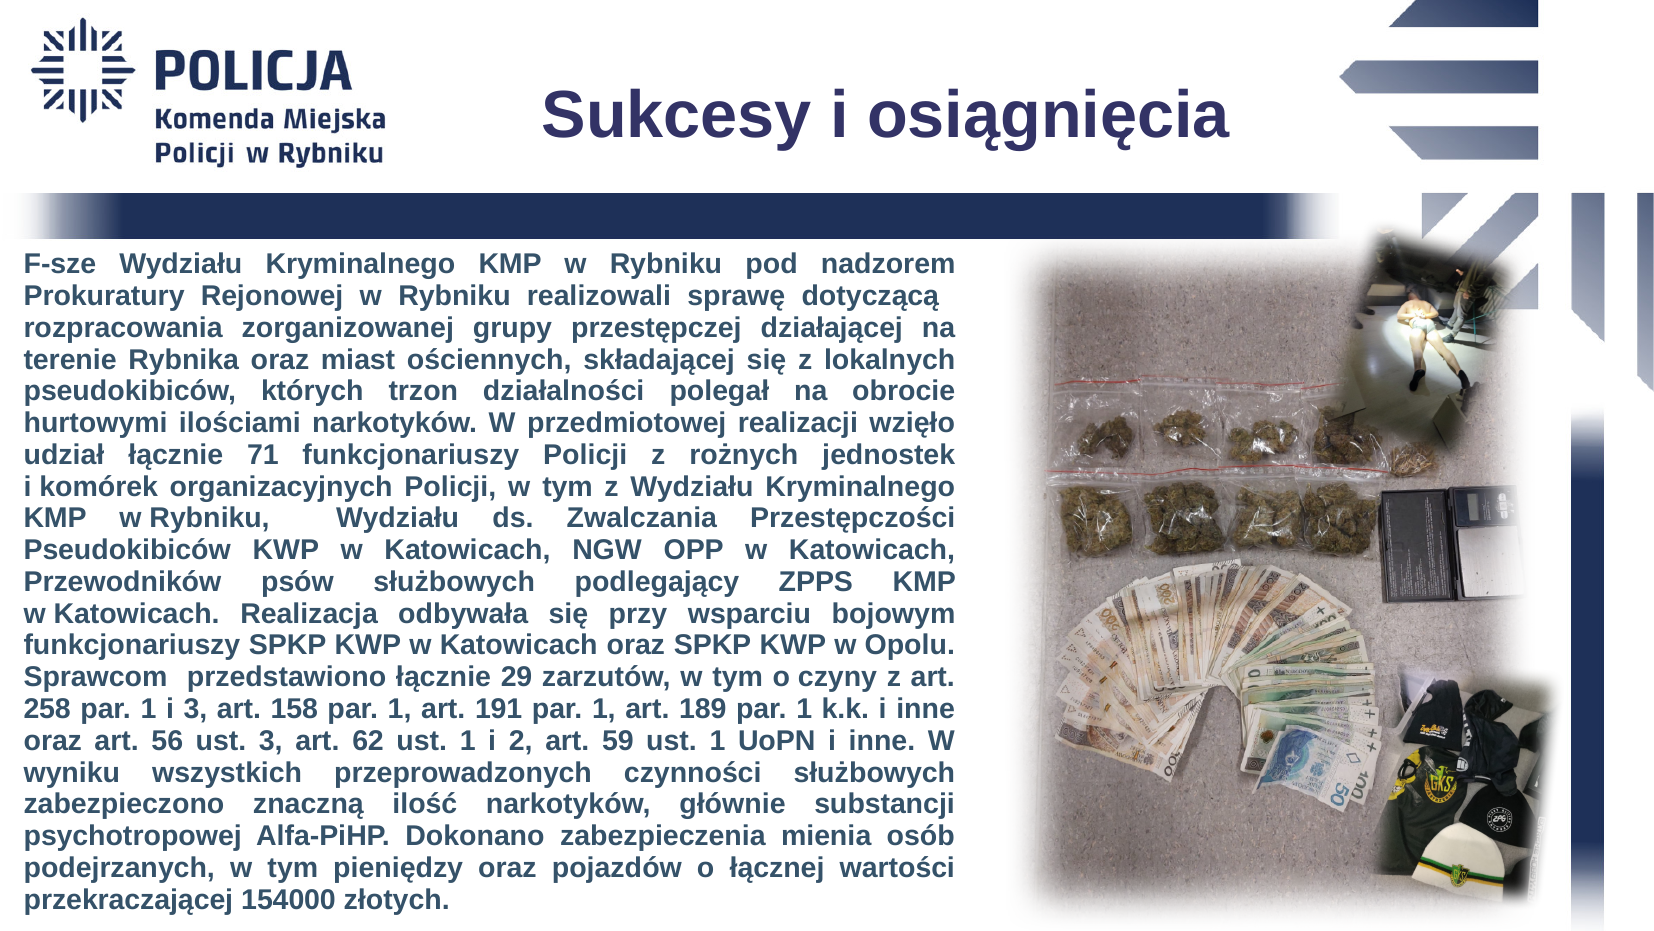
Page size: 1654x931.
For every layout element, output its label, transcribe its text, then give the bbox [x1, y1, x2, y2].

title Sukcesy i osiągnięcia [141, 37, 1630, 193]
list F-sze Wydziału Kryminalnego KMP w Rybniku pod nadzorem Prokuratury Rejonowej w Rybniku realizowali sprawę dotyczącą rozpracowania zorganizowanej grupy przestępczej działającej na terenie Rybnika oraz miast ościennych, składającej się z lokalnych pseudokibiców, których trzon działalności polegał na obrocie hurtowymi ilościami narkotyków. W przedmiotowej realizacji wzięło udział łącznie 71 funkcjonariuszy Policji z rożnych jednostek i komórek organizacyjnych Policji, w tym z Wydziału Kryminalnego KMP w Rybniku, Wydziału ds. Zwalczania Przestępczości Pseudokibiców KWP w Katowicach, NGW OPP w Katowicach, Przewodników psów służbowych podlegający ZPPS KMP w Katowicach. Realizacja odbywała się przy wsparciu bojowym funkcjonariuszy SPKP KWP w Katowicach oraz SPKP KWP w Opolu. Sprawcom przedstawiono łącznie 29 zarzutów, w tym o czyny z art. 258 par. 1 i 3, art. 158 par. 1, art. 191 par. 1, art. 189 par. 1 k.k. i inne oraz art. 56 ust. 3, art. 62 ust. 1 i 2, art. 59 ust. 1 UoPN i inne. W wyniku wszystkich przeprowadzonych czynności służbowych zabezpieczono znaczną ilość narkotyków, głównie substancji psychotropowej Alfa-PiHP. Dokonano zabezpieczenia mienia osób podejrzanych, w tym pieniędzy oraz pojazdów o łącznej wartości przekraczającej 154000 złotych. [23, 248, 957, 922]
picture [0, 0, 1654, 931]
